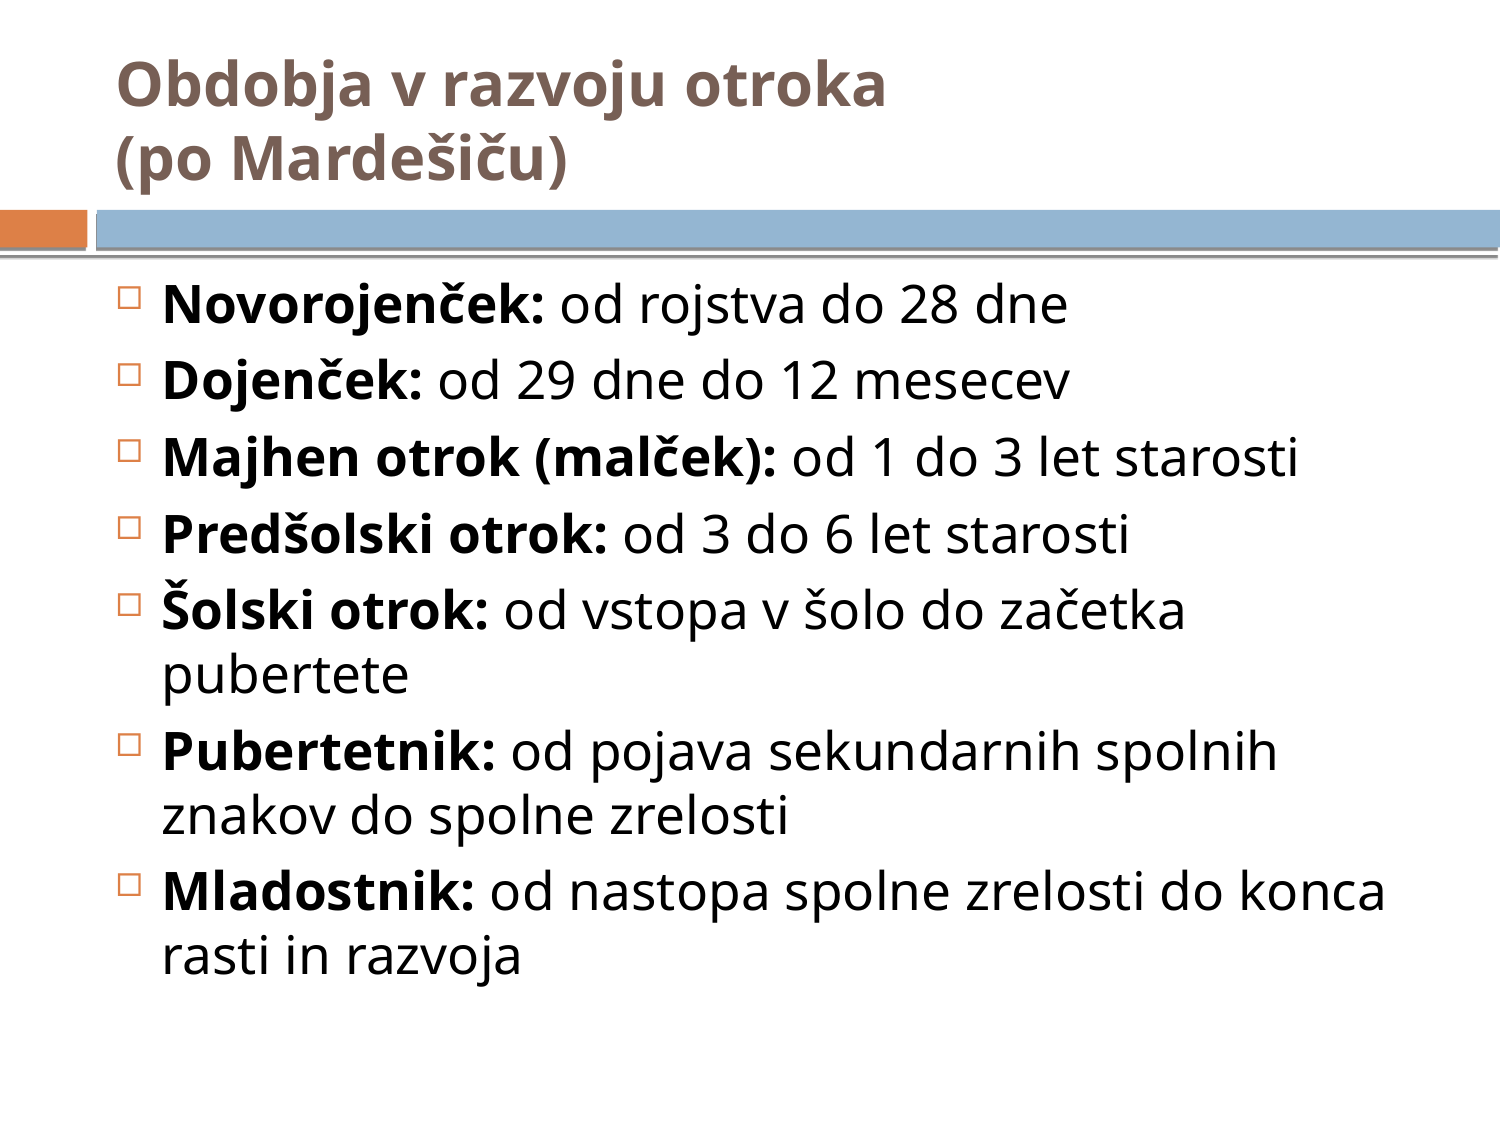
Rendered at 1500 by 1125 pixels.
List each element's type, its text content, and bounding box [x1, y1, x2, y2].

list Novorojenček: od rojstva do 28 dne Dojenček: od 29 dne do 12 mesecev Majhen otrok (malček): od 1 do 3 let starosti Predšolski otrok: od 3 do 6 let starosti Šolski otrok: od vstopa v šolo do začetka pubertete Pubertetnik: od pojava sekundarnih spolnih znakov do spolne zrelosti Mladostnik: od nastopa spolne zrelosti do konca rasti in razvoja [100, 262, 1438, 1000]
title Obdobja v razvoju otroka (po Mardešiču) [100, 37, 1438, 200]
